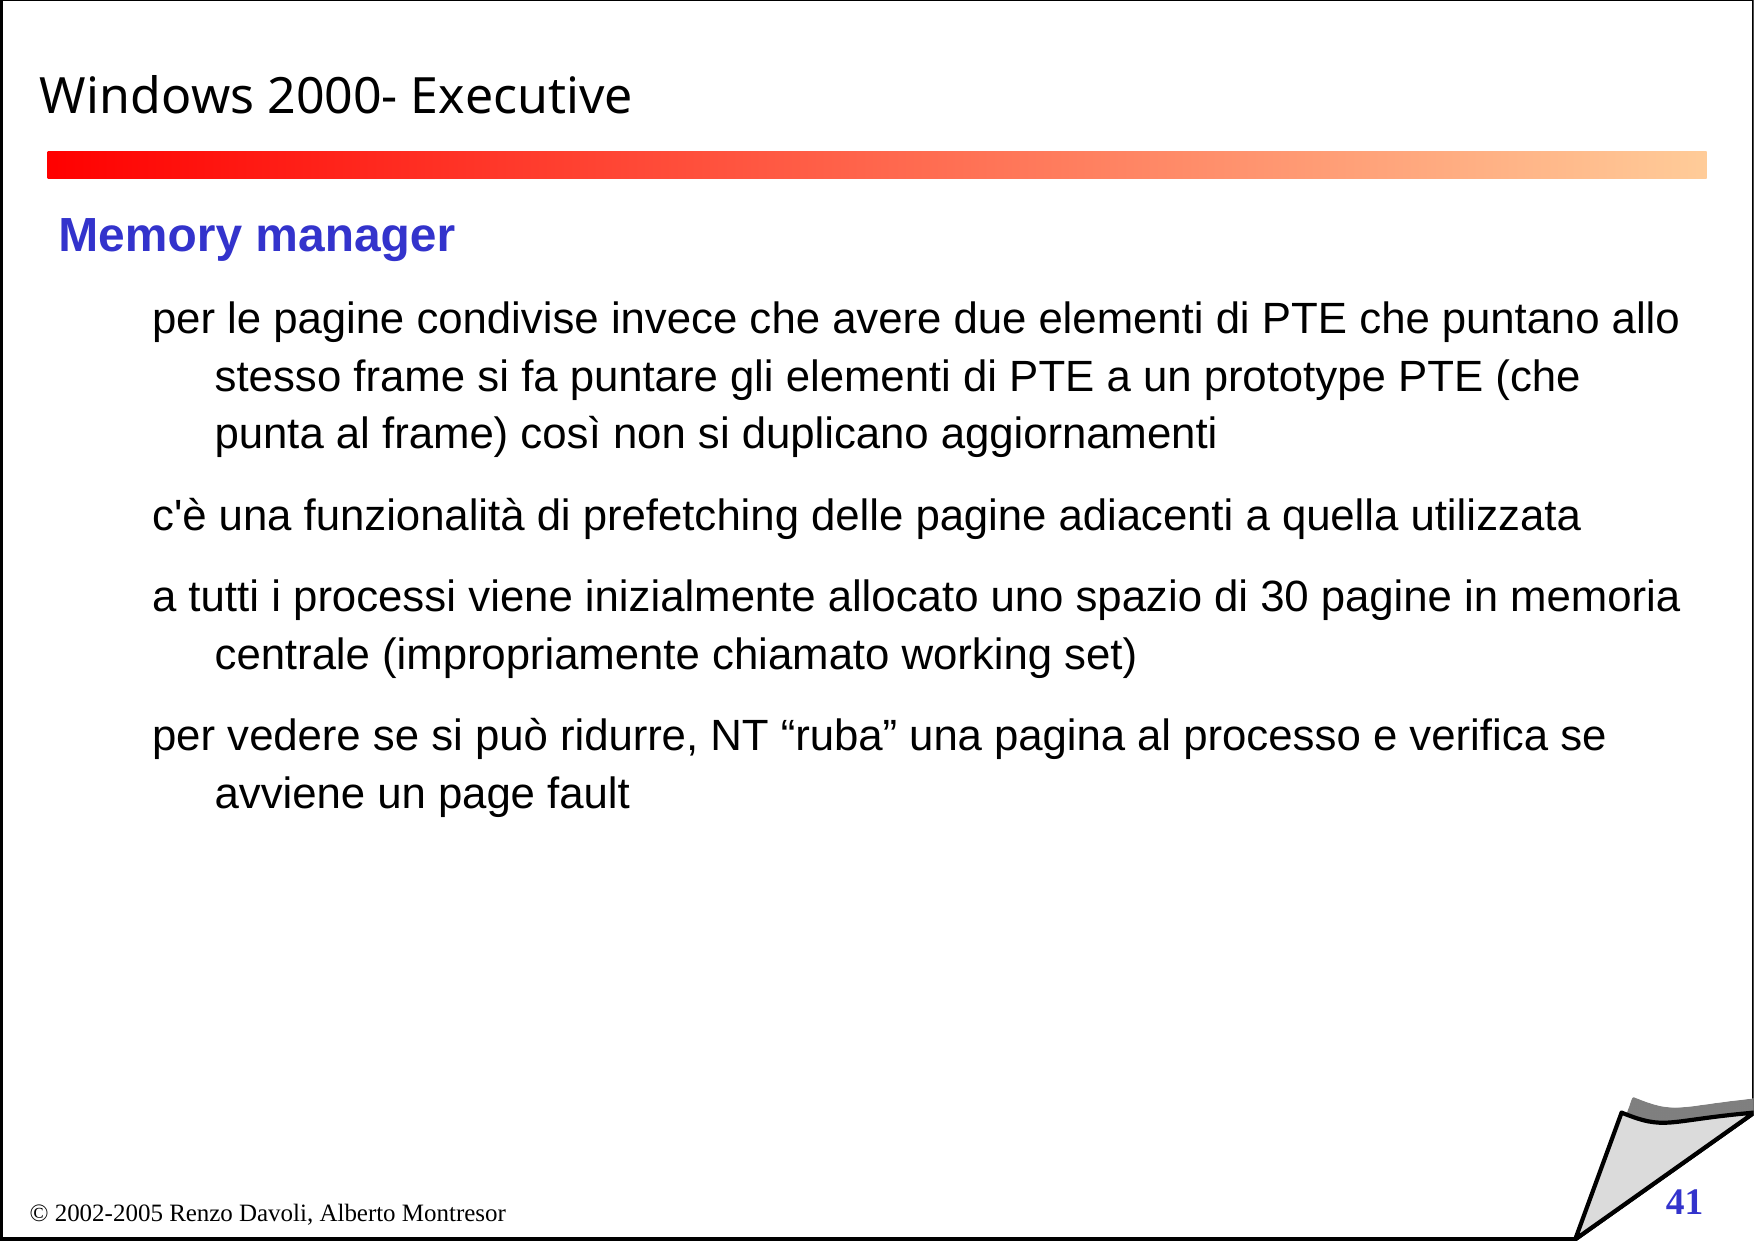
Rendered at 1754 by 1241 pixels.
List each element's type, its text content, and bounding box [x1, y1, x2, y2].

title Windows 2000- Executive [40, 49, 1713, 144]
list Memory manager per le pagine condivise invece che avere due elementi di PTE che puntano allo stesso frame si fa puntare gli elementi di PTE a un prototype PTE (che punta al frame) così non si duplicano aggiornamenti c'è una funzionalità di prefetching delle pagine adiacenti a quella utilizzata a tutti i processi viene inizialmente allocato uno spazio di 30 pagine in memoria centrale (impropriamente chiamato working set) per vedere se si può ridurre, NT “ruba” una pagina al processo e verifica se avviene un page fault [58, 206, 1695, 1067]
